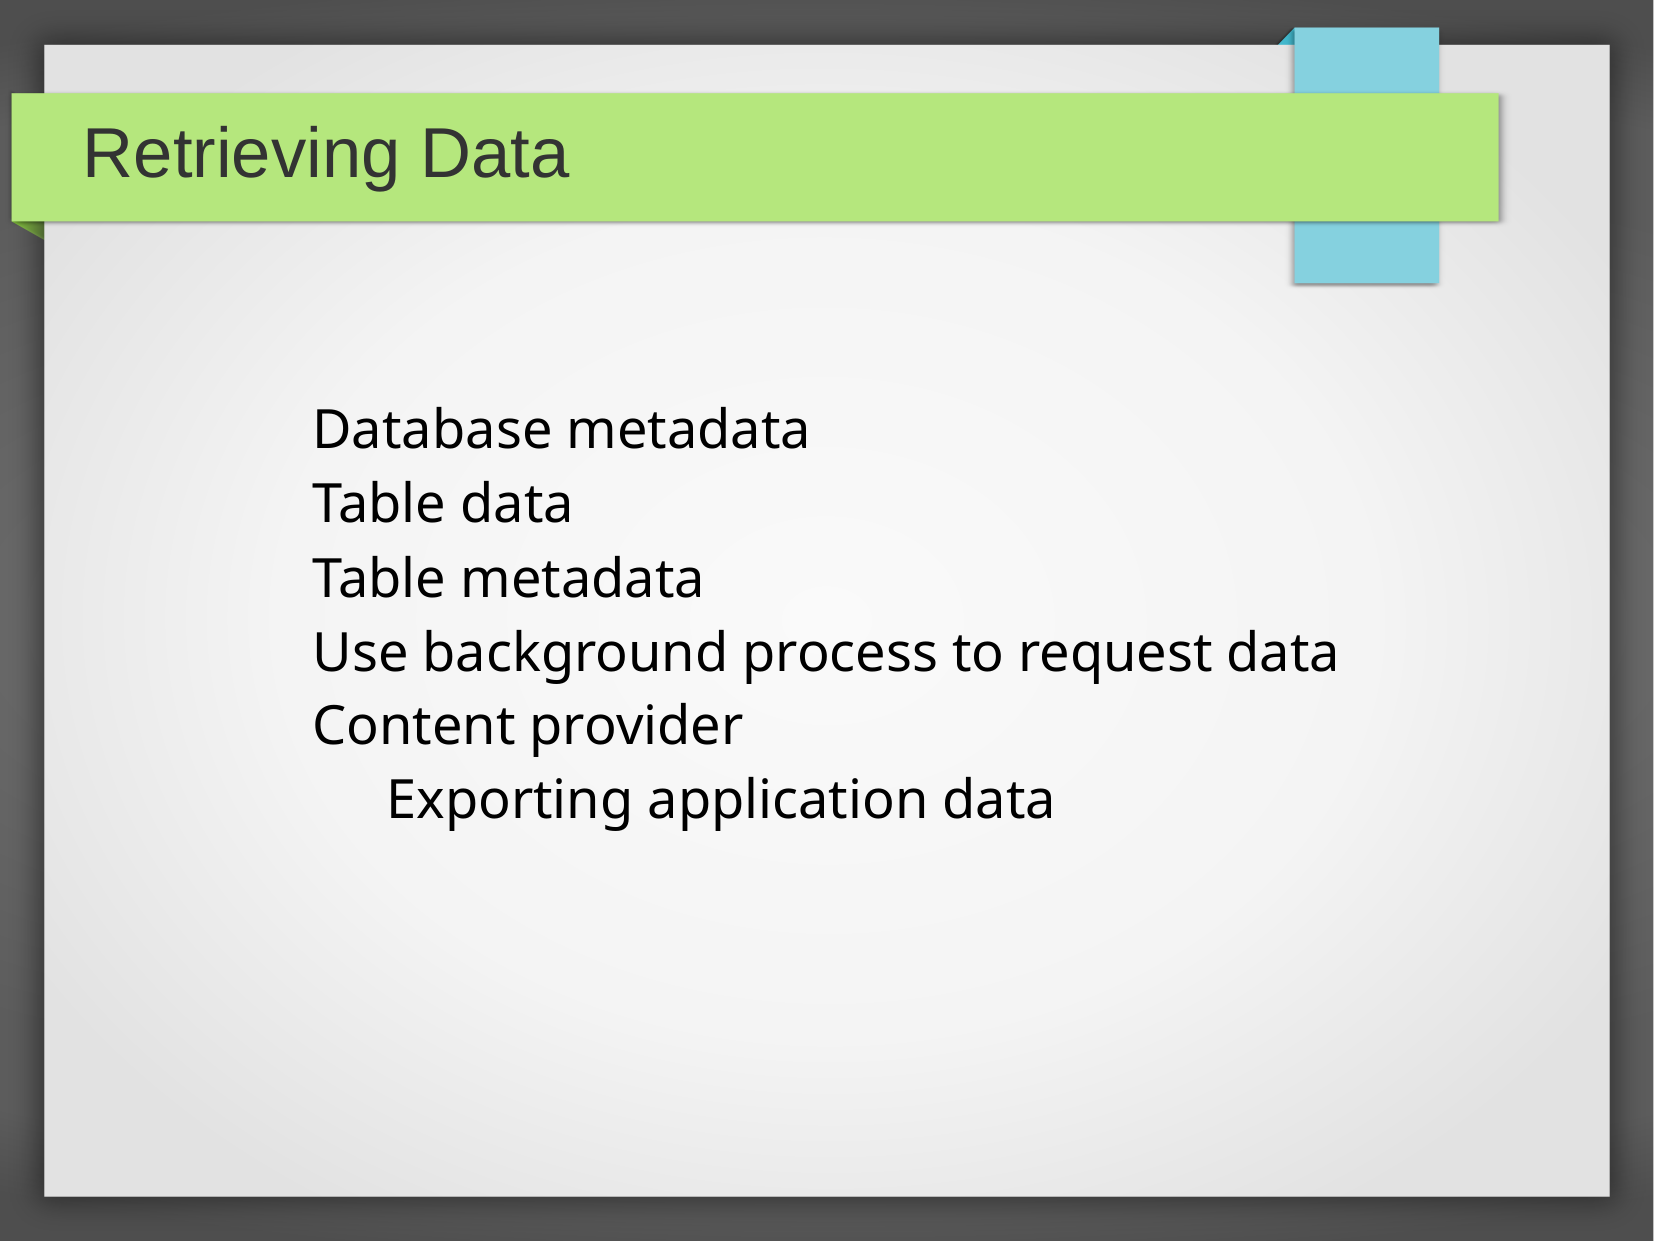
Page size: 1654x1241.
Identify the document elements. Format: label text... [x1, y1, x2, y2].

picture [0, 0, 1654, 1241]
text_box Database metadata Table data Table metadata Use background process to request data Content provider Exporting application data [82, 290, 1571, 1010]
title Retrieving Data [82, 49, 1571, 257]
